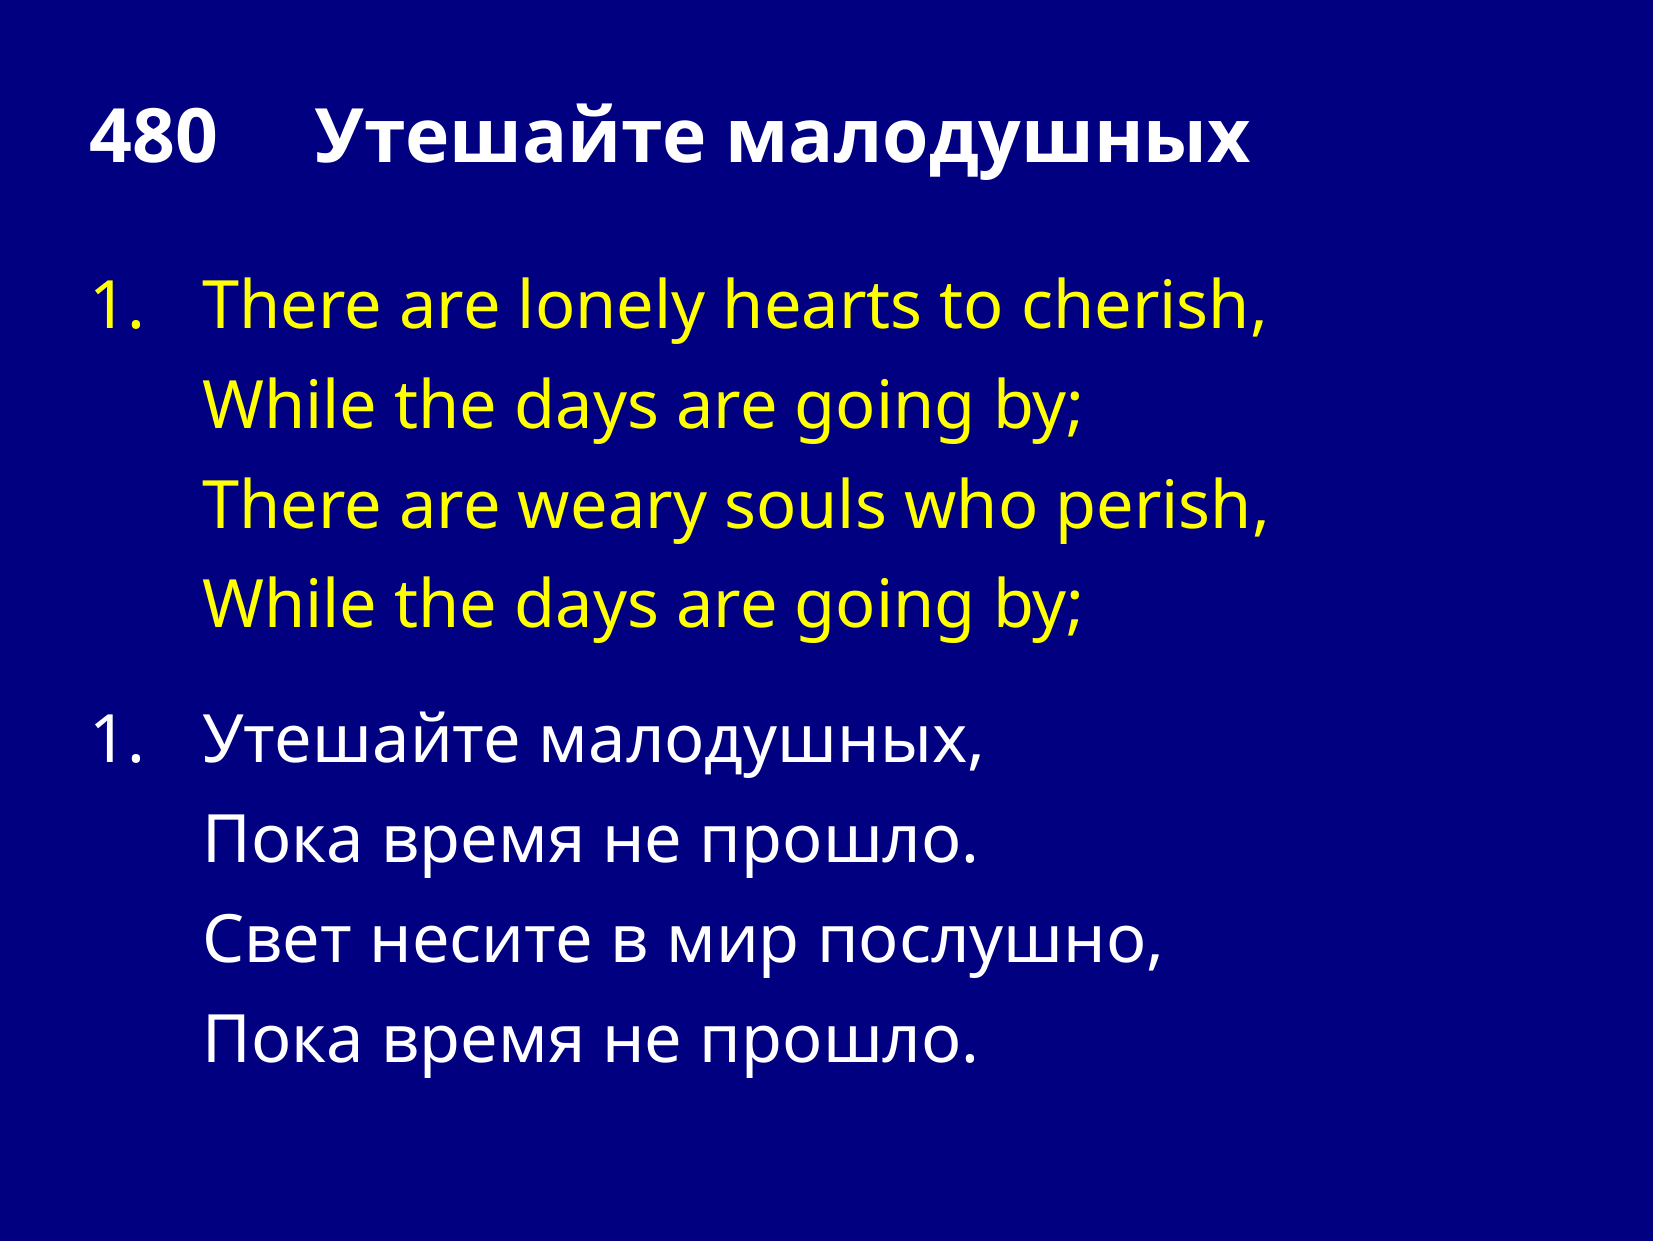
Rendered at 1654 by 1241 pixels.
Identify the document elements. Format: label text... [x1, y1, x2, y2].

text_box 1. Утешайте малодушных, Пока время не прошло. Свет несите в мир послушно, Пока время не прошло. [75, 675, 1576, 1163]
text_box 480 Утешайте малодушных [75, 75, 1576, 188]
text_box 1. There are lonely hearts to cherish, While the days are going by; There are weary souls who perish, While the days are going by; [75, 188, 1576, 638]
